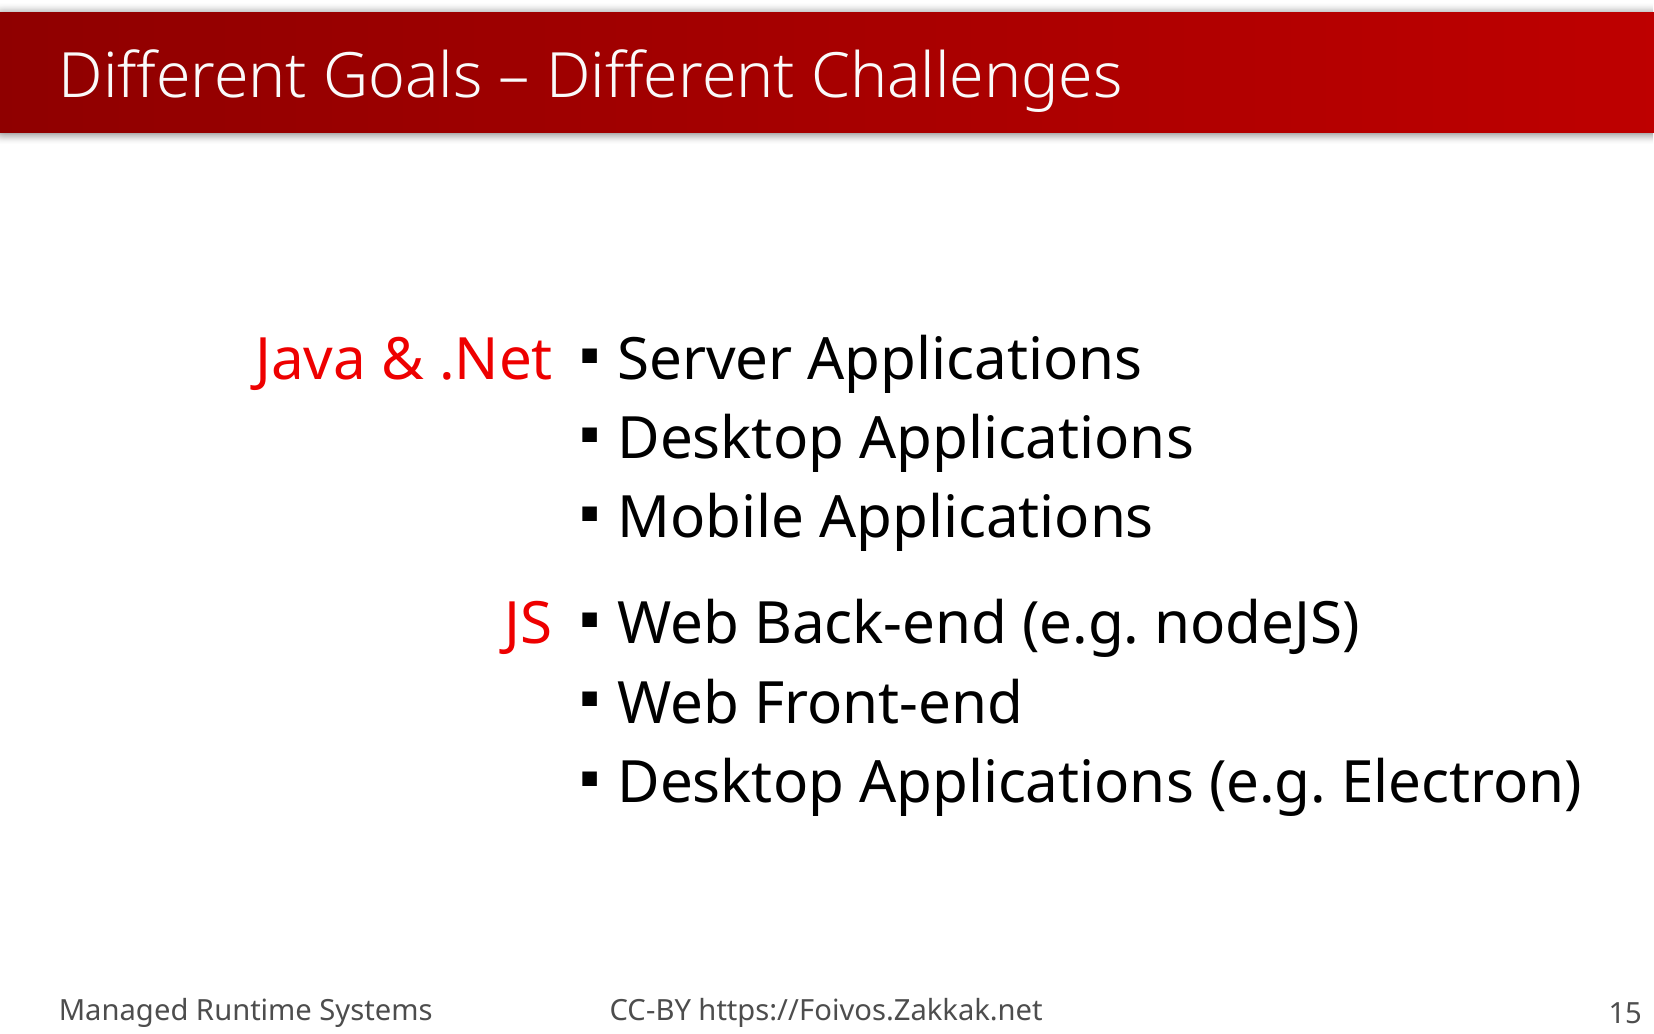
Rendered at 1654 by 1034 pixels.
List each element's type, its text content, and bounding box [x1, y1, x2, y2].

table_header Java & .Net [1, 310, 567, 574]
table_cell Web Back-end (e.g. nodeJS) Web Front-end Desktop Applications (e.g. Electron) [568, 575, 1653, 838]
table_cell JS [1, 575, 567, 838]
table_header Server Applications Desktop Applications Mobile Applications [568, 310, 1653, 574]
title Different Goals – Different Challenges [58, 7, 1329, 139]
